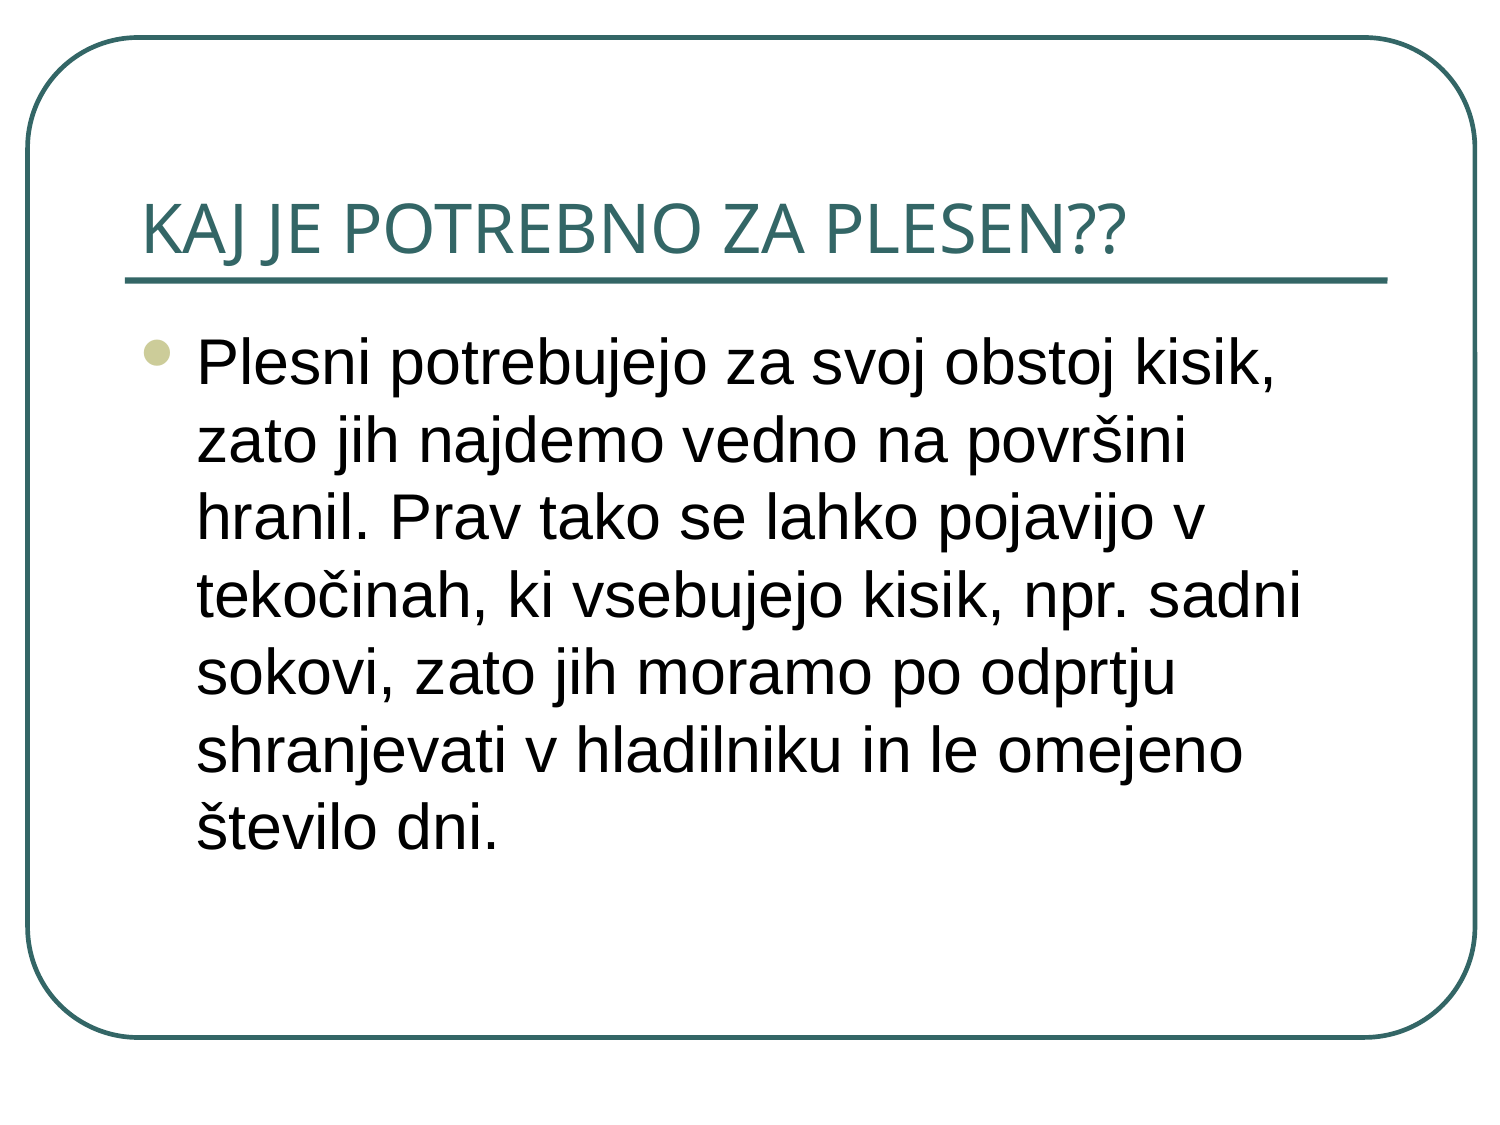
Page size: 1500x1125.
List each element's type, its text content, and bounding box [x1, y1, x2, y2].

title KAJ JE POTREBNO ZA PLESEN?? [125, 87, 1388, 275]
list Plesni potrebujejo za svoj obstoj kisik, zato jih najdemo vedno na površini hranil. Prav tako se lahko pojavijo v tekočinah, ki vsebujejo kisik, npr. sadni sokovi, zato jih moramo po odprtju shranjevati v hladilniku in le omejeno število dni. [125, 312, 1388, 975]
